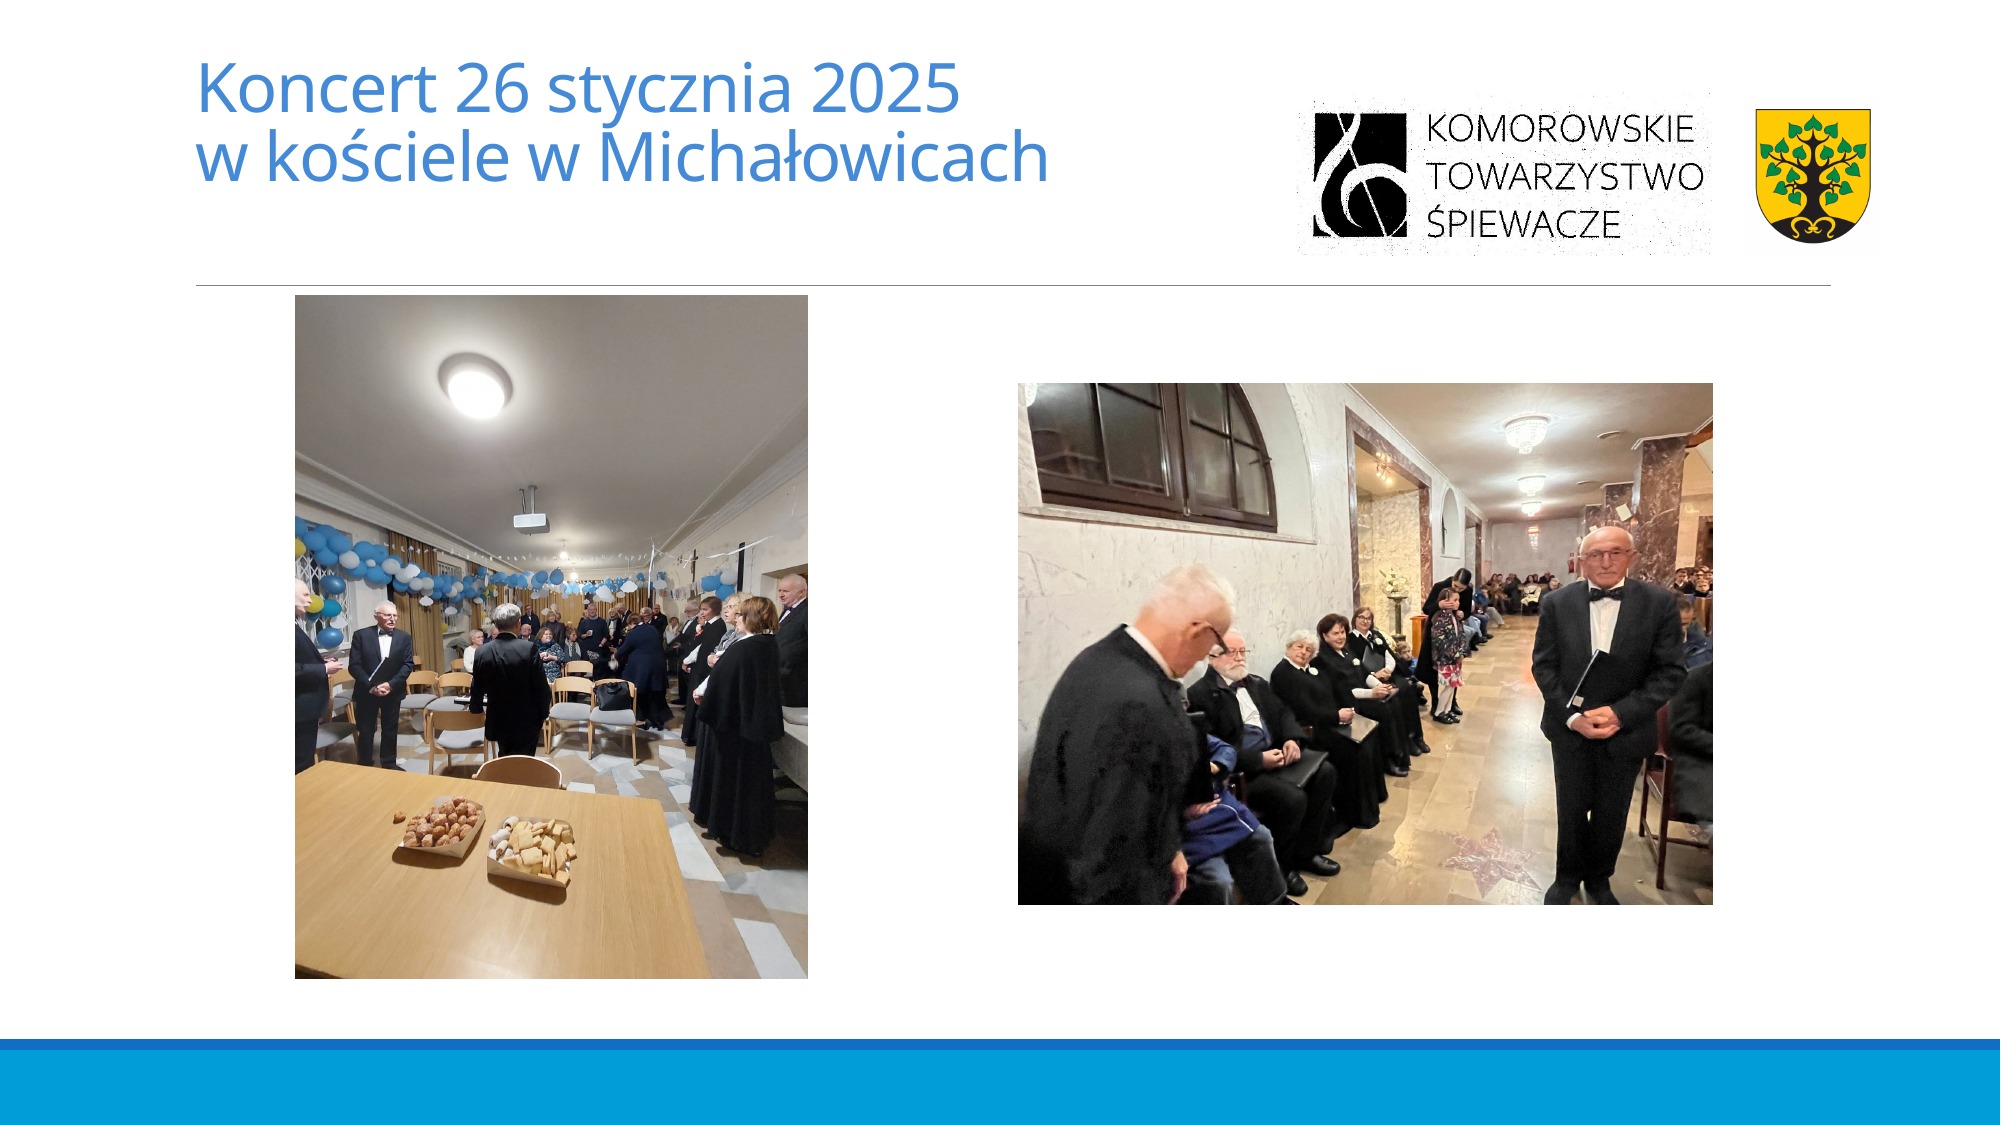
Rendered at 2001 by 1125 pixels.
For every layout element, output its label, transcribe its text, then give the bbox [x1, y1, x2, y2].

picture [1744, 99, 1882, 253]
title Koncert 26 stycznia 2025 w kościele w Michałowicach [180, 47, 1830, 285]
picture [295, 295, 808, 979]
picture [1018, 383, 1713, 905]
picture [1296, 92, 1712, 256]
